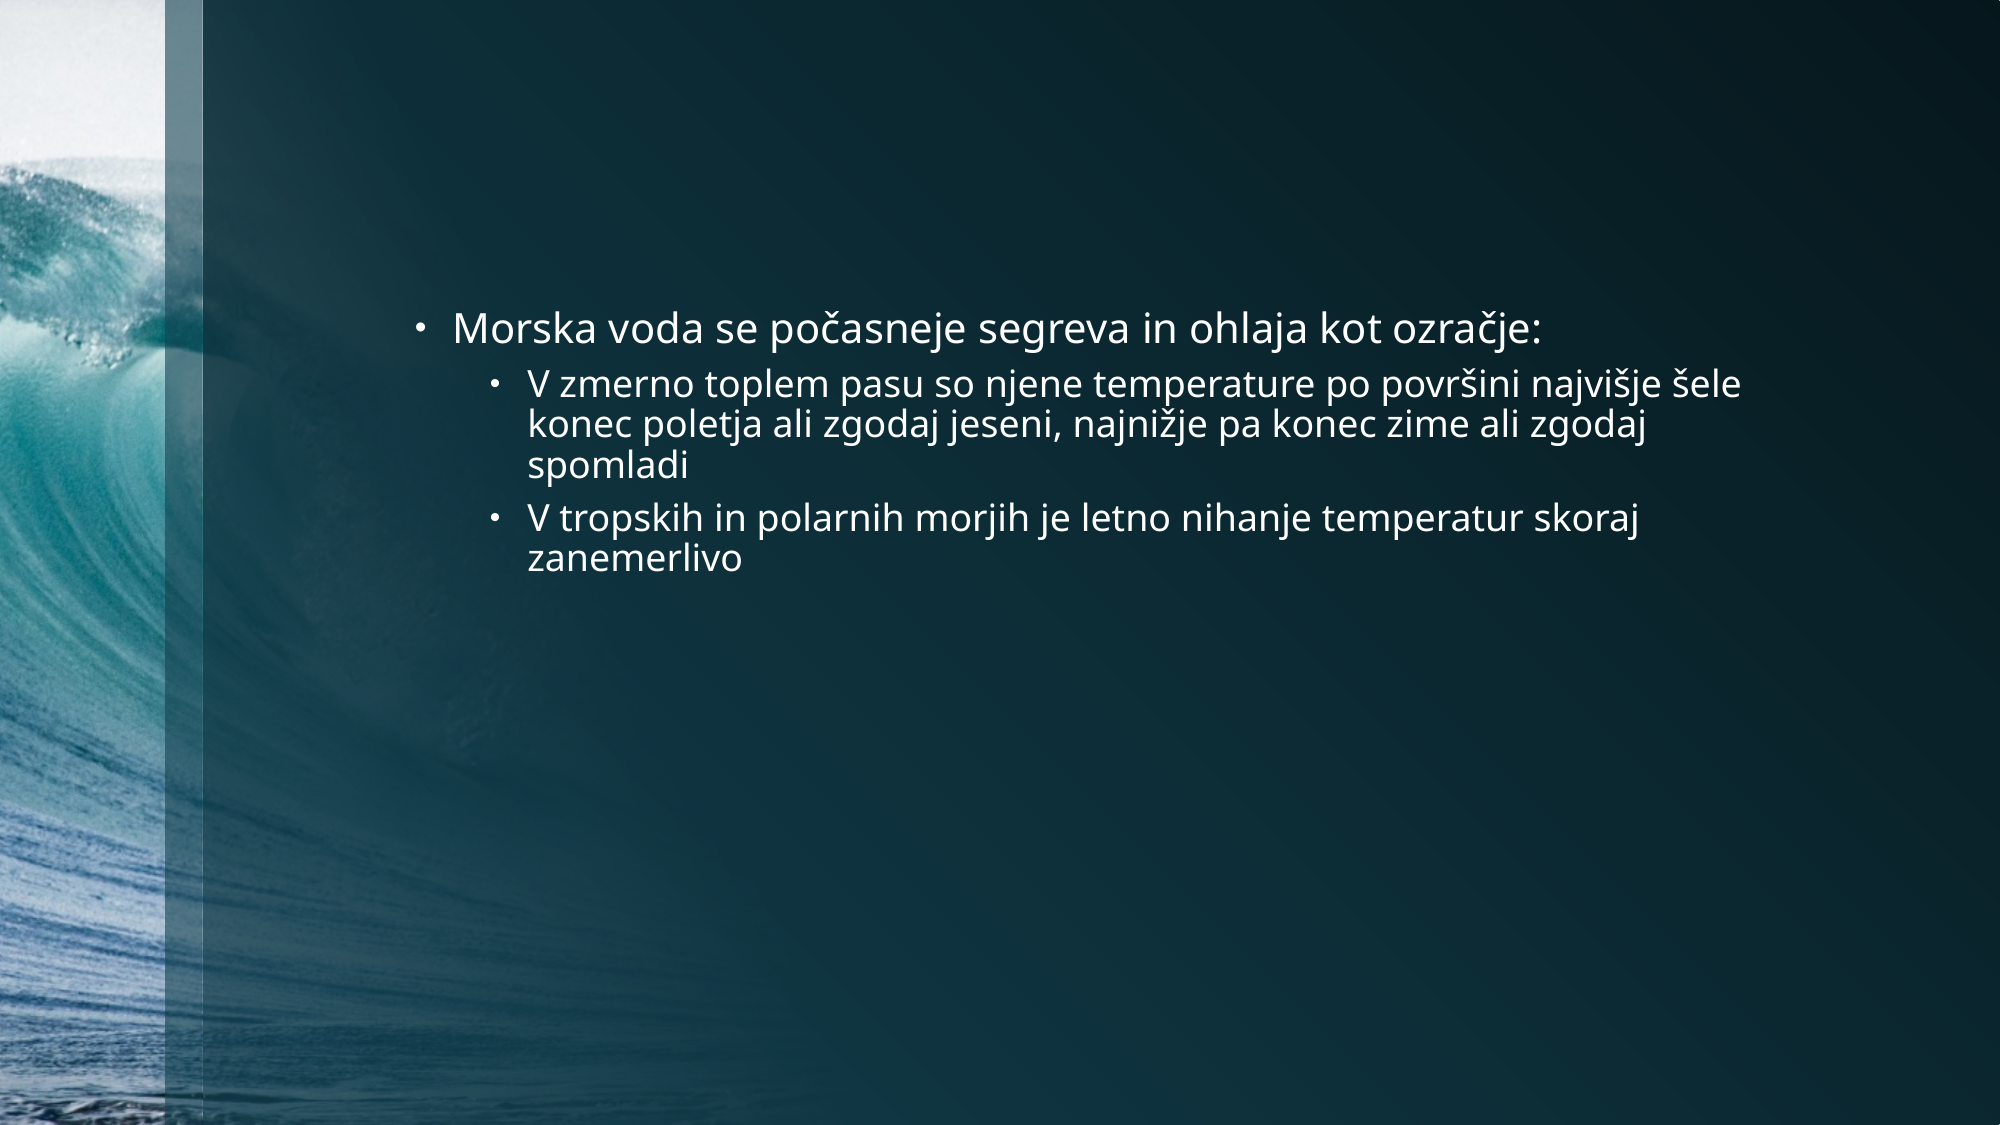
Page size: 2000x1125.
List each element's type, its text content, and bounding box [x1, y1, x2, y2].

picture [0, 0, 2000, 1125]
list Morska voda se počasneje segreva in ohlaja kot ozračje: V zmerno toplem pasu so njene temperature po površini najvišje šele konec poletja ali zgodaj jeseni, najnižje pa konec zime ali zgodaj spomladi V tropskih in polarnih morjih je letno nihanje temperatur skoraj zanemerlivo [324, 299, 1825, 1025]
